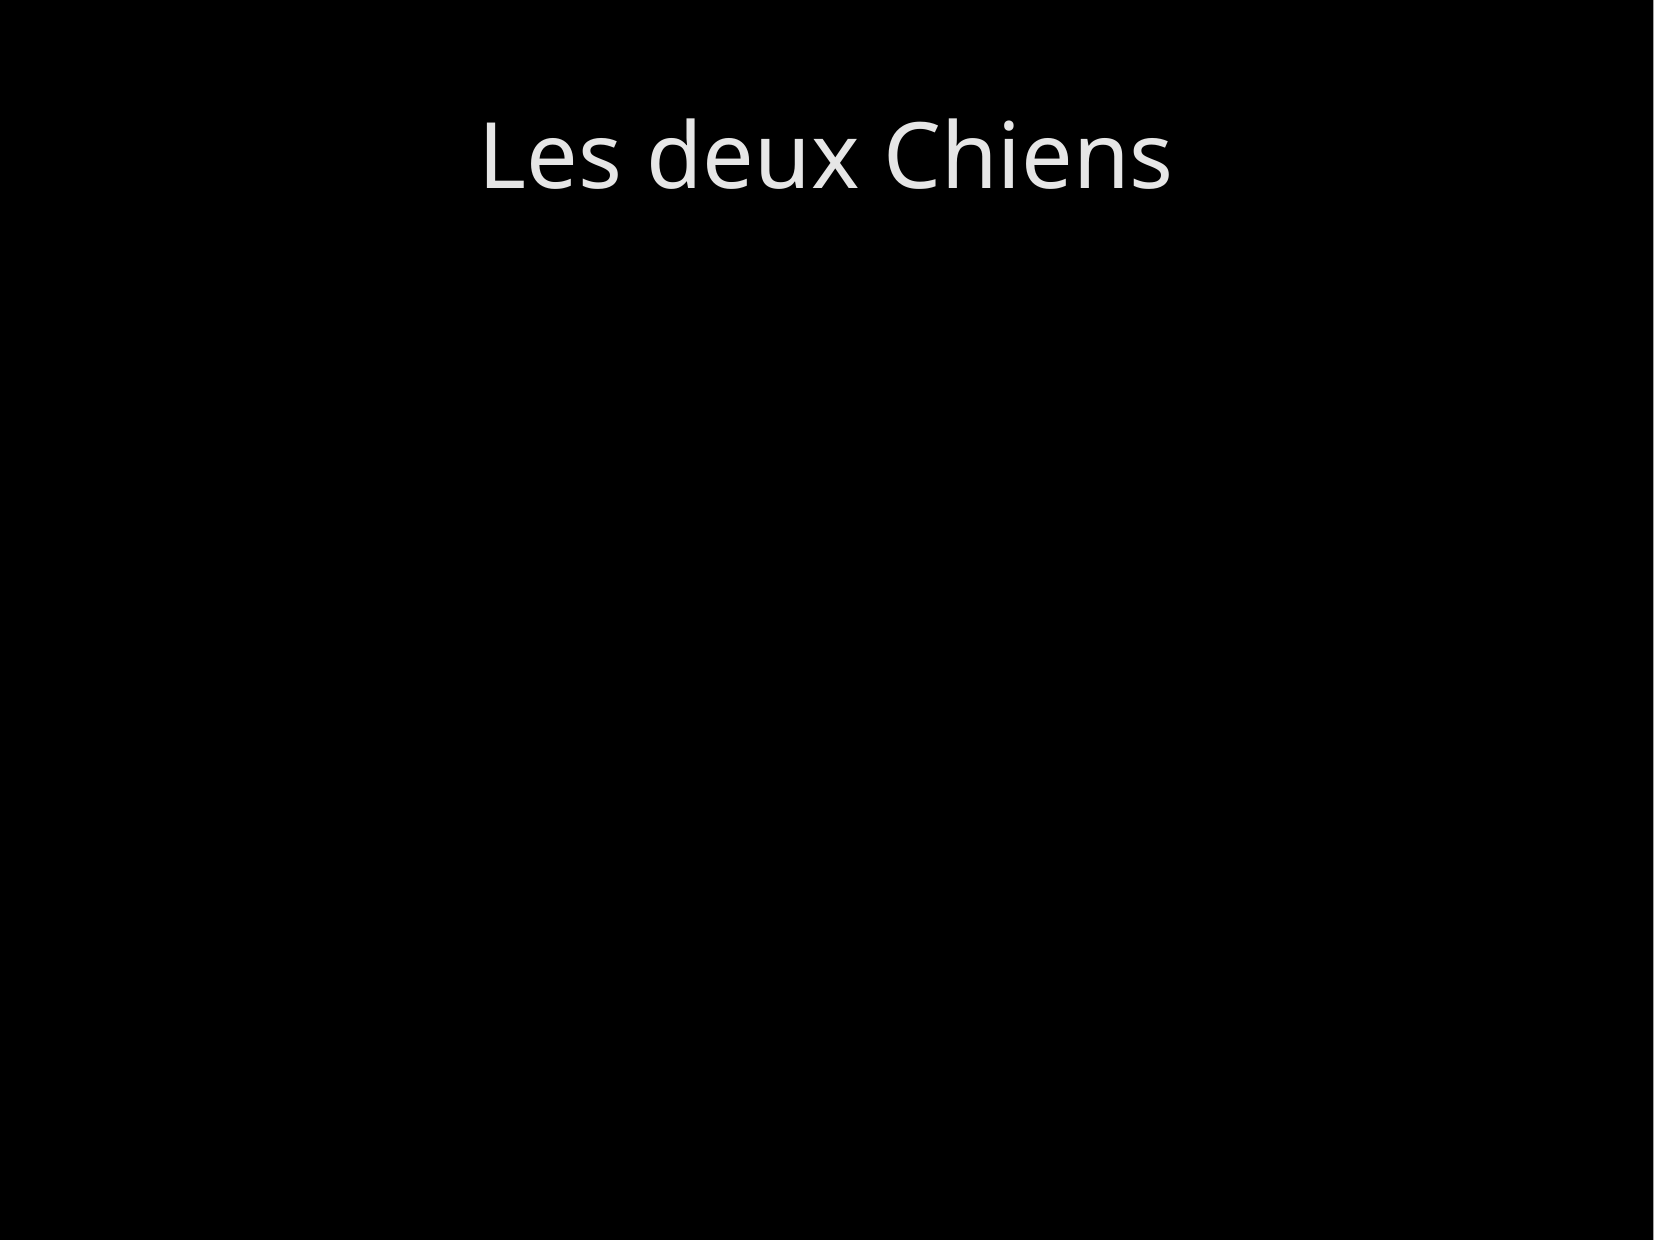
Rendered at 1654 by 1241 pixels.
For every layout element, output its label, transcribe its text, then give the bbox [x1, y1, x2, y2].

title Les deux Chiens [82, 49, 1571, 257]
